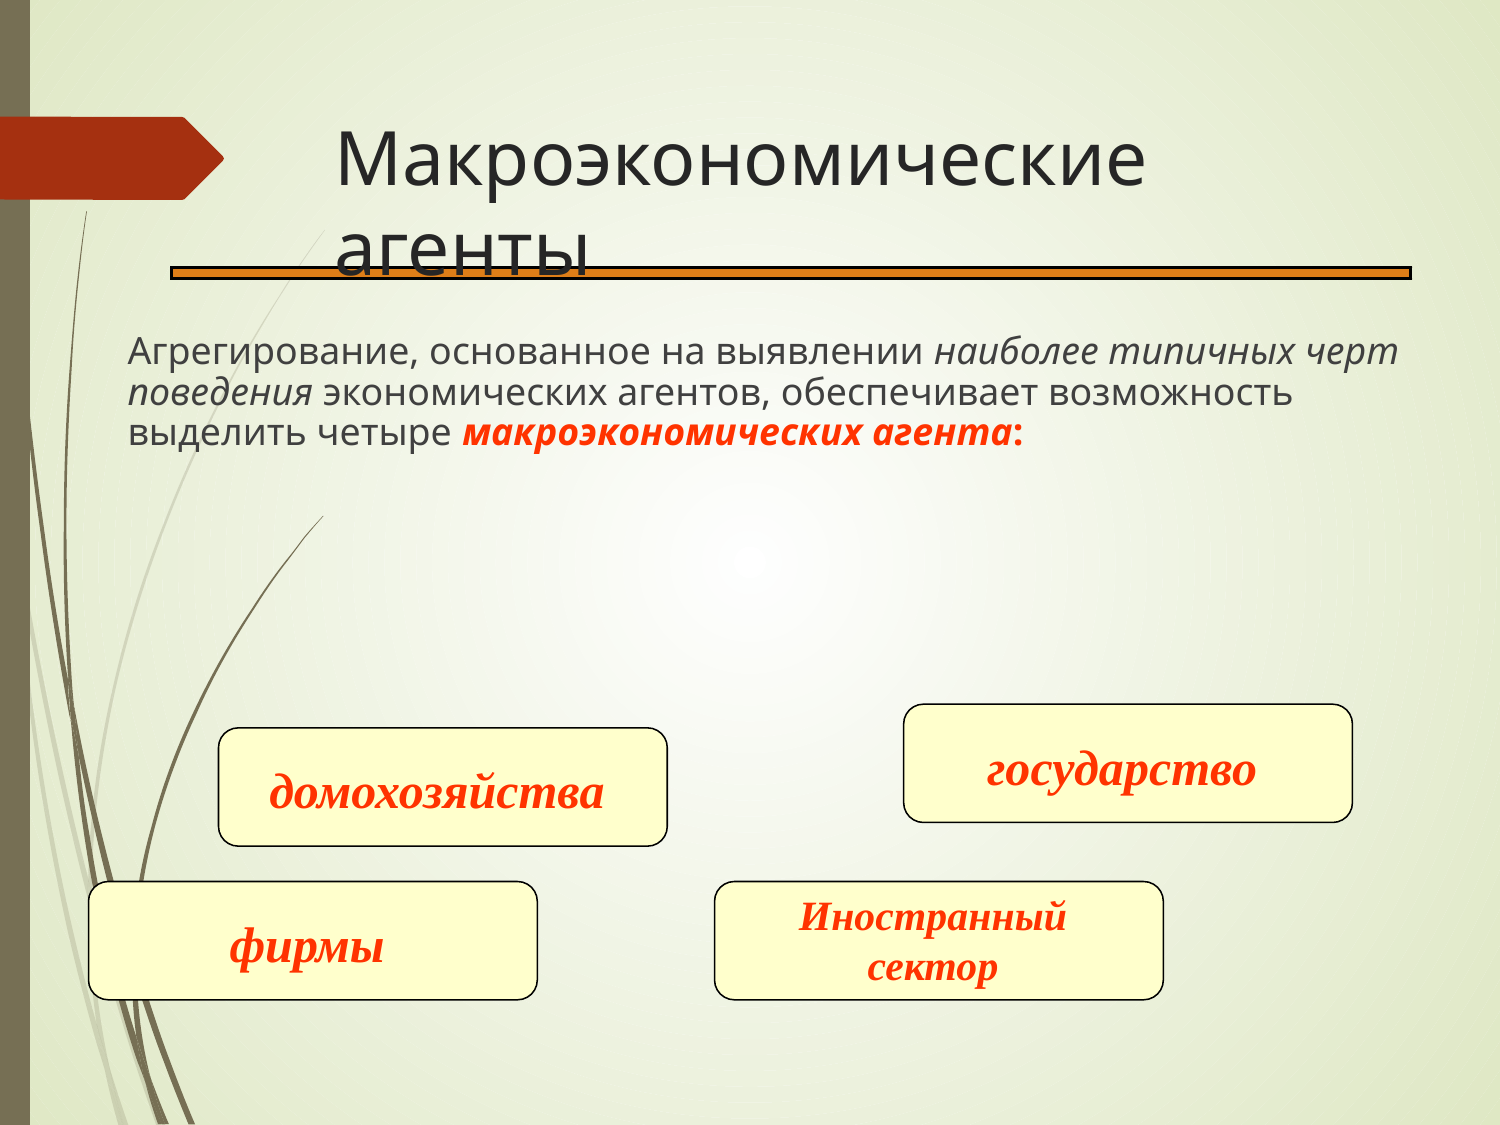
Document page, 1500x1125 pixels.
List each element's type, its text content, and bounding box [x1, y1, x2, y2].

text_box [88, 881, 538, 1000]
text_box Иностранный сектор [714, 881, 1152, 997]
text_box домохозяйства [218, 751, 656, 827]
text_box [724, 883, 1164, 1000]
text_box государство [903, 727, 1341, 803]
text_box [903, 704, 1353, 823]
title Макроэкономические агенты [319, 102, 1400, 313]
list Агрегирование, основанное на выявлении наиболее типичных черт поведения экономических агентов, обеспечивает возможность выделить четыре макроэкономических агента: [112, 324, 1447, 717]
text_box фирмы [88, 904, 526, 980]
text_box [218, 727, 668, 847]
